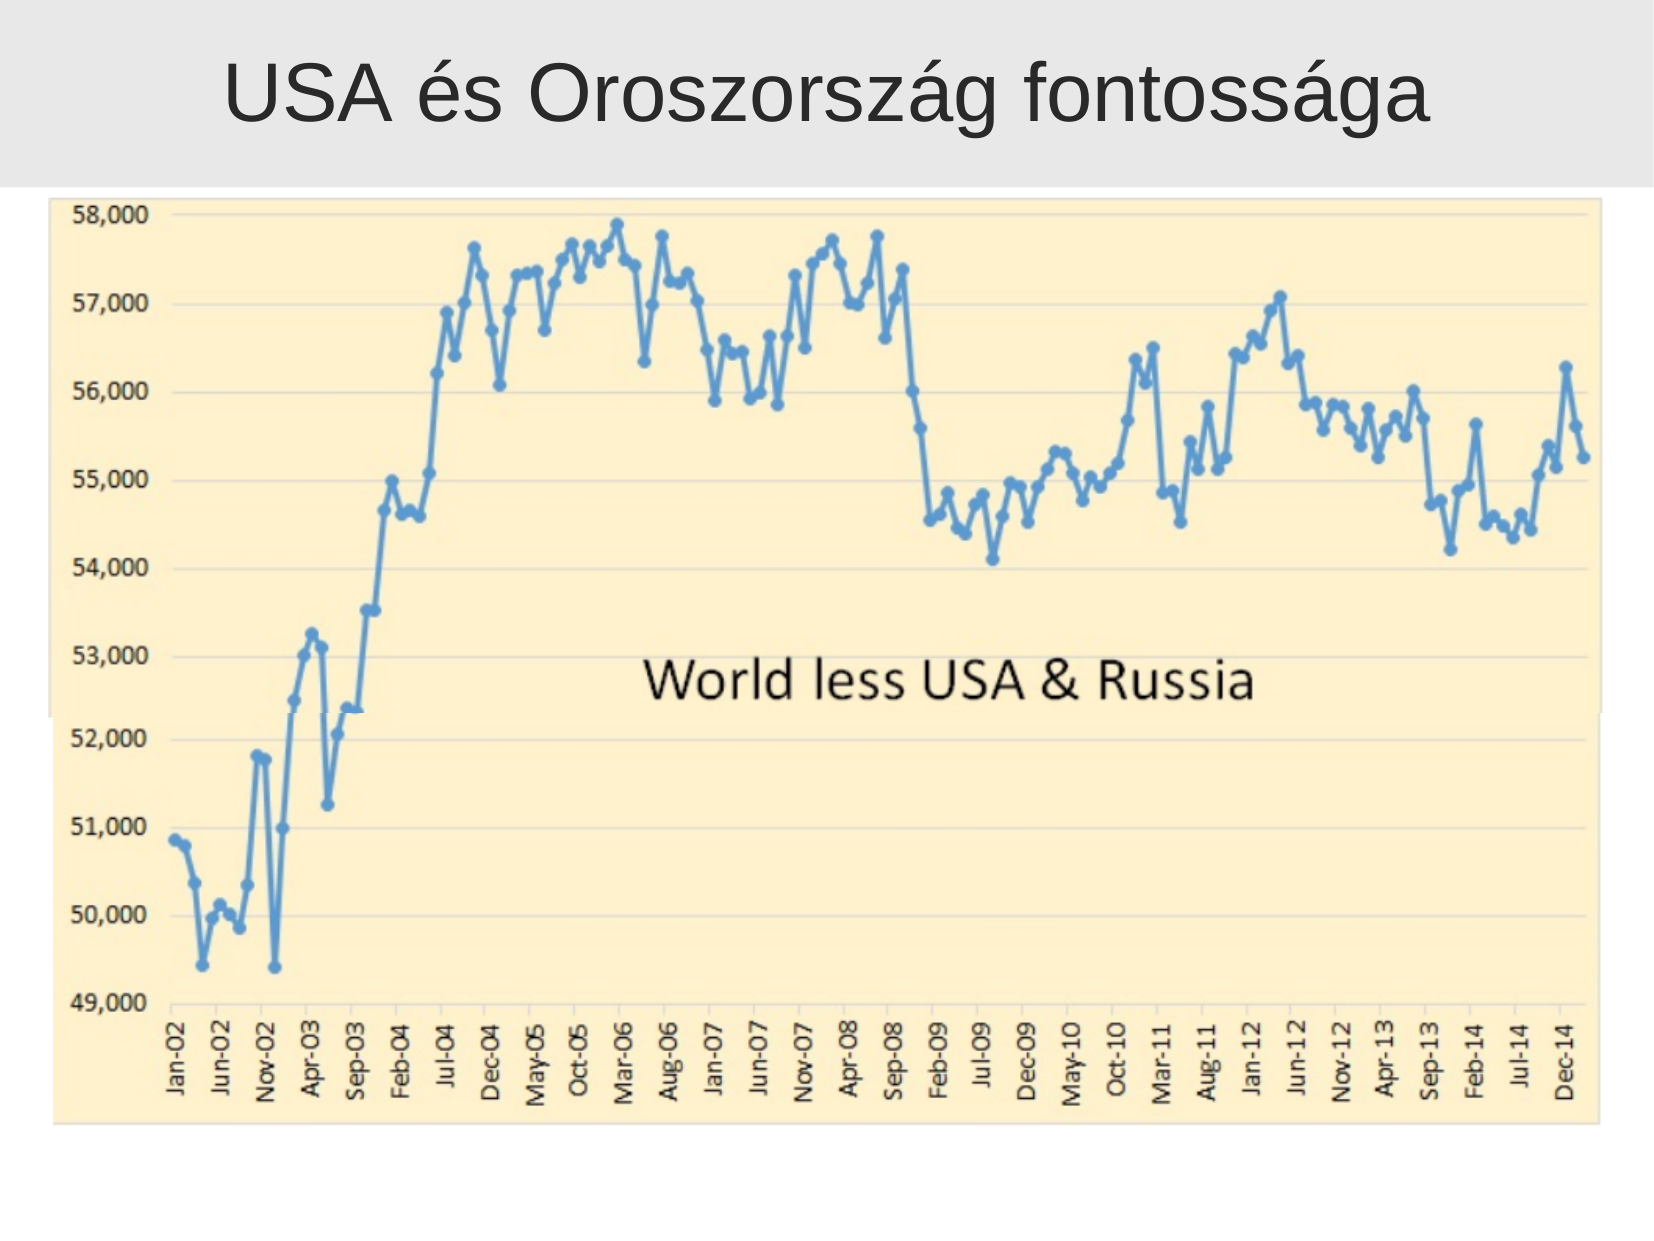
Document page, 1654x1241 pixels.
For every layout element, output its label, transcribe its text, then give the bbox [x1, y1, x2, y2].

picture [47, 195, 1609, 1134]
text_box USA és Oroszország fontossága [0, 0, 1654, 188]
